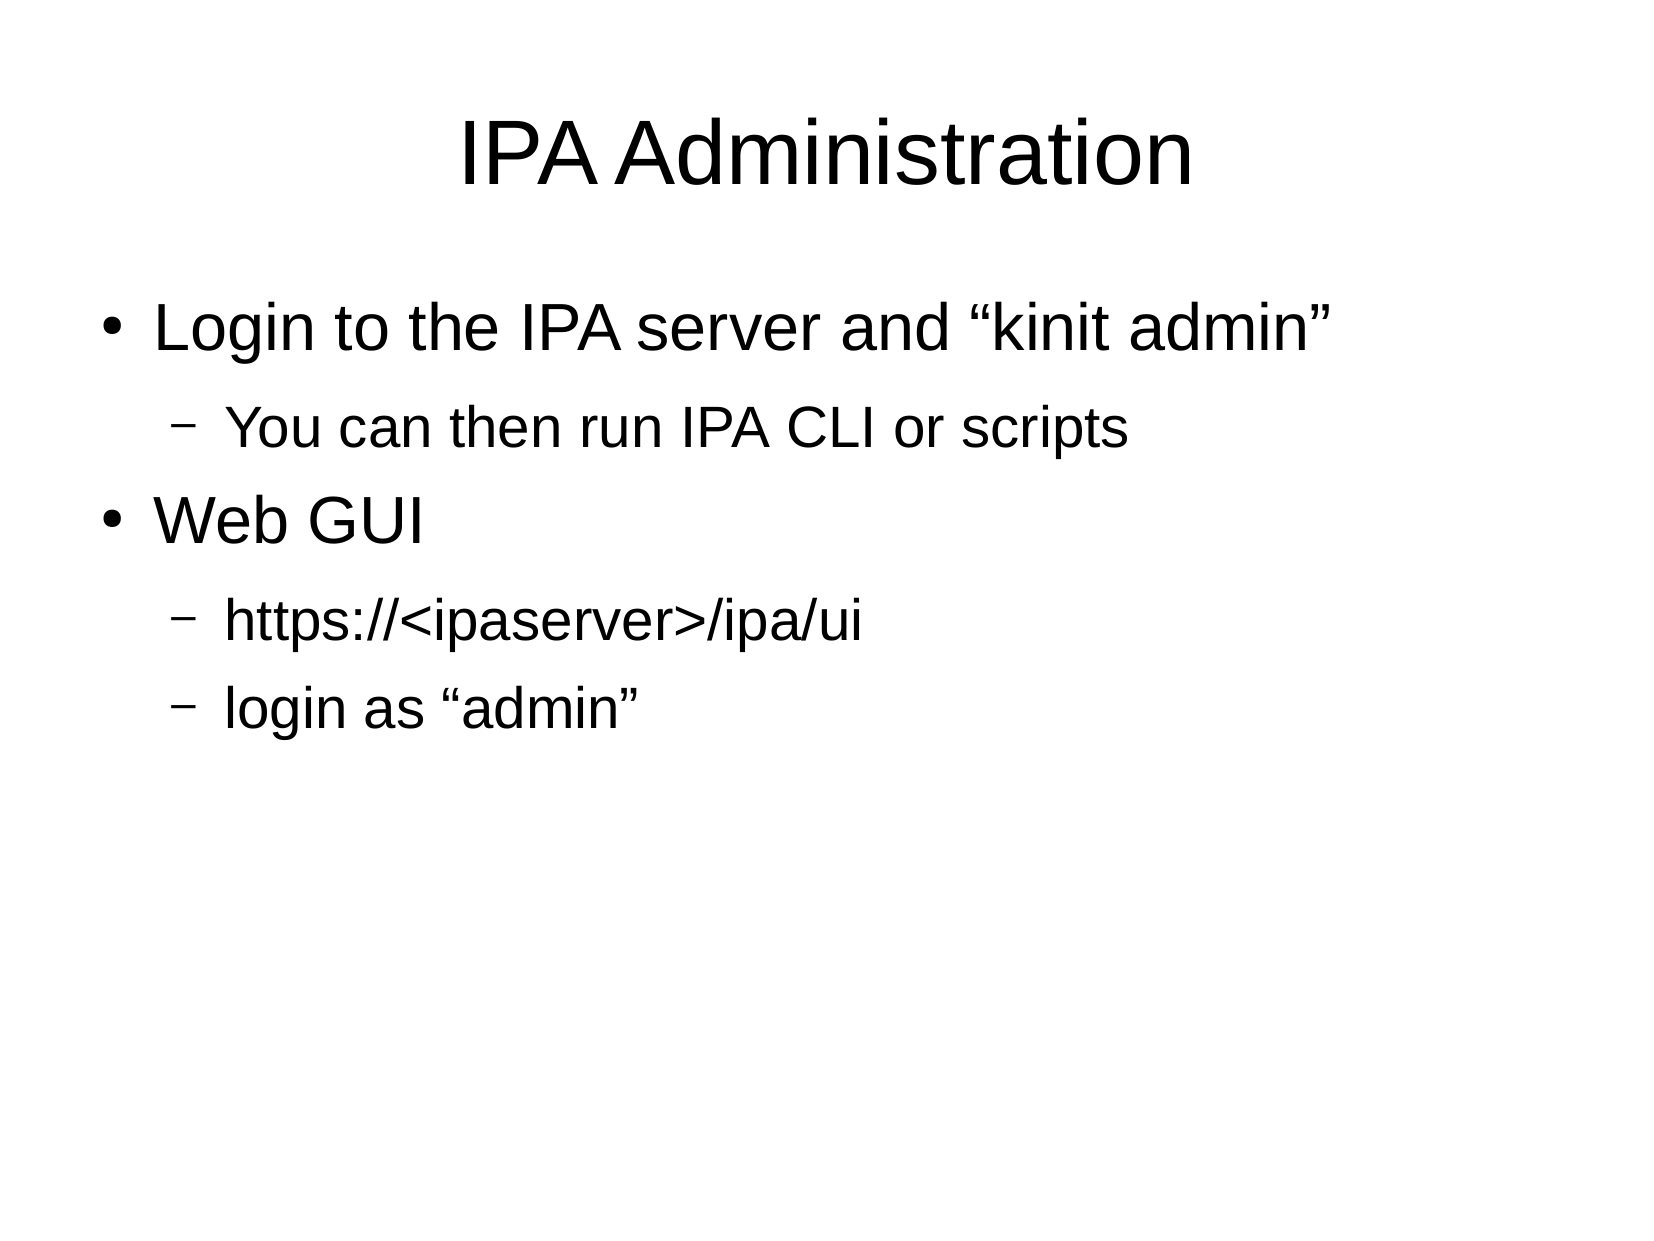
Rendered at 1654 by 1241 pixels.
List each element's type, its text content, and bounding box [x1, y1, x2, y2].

title IPA Administration [82, 49, 1571, 257]
list Login to the IPA server and “kinit admin” You can then run IPA CLI or scripts Web GUI https://<ipaserver>/ipa/ui login as “admin” [82, 290, 1571, 1010]
